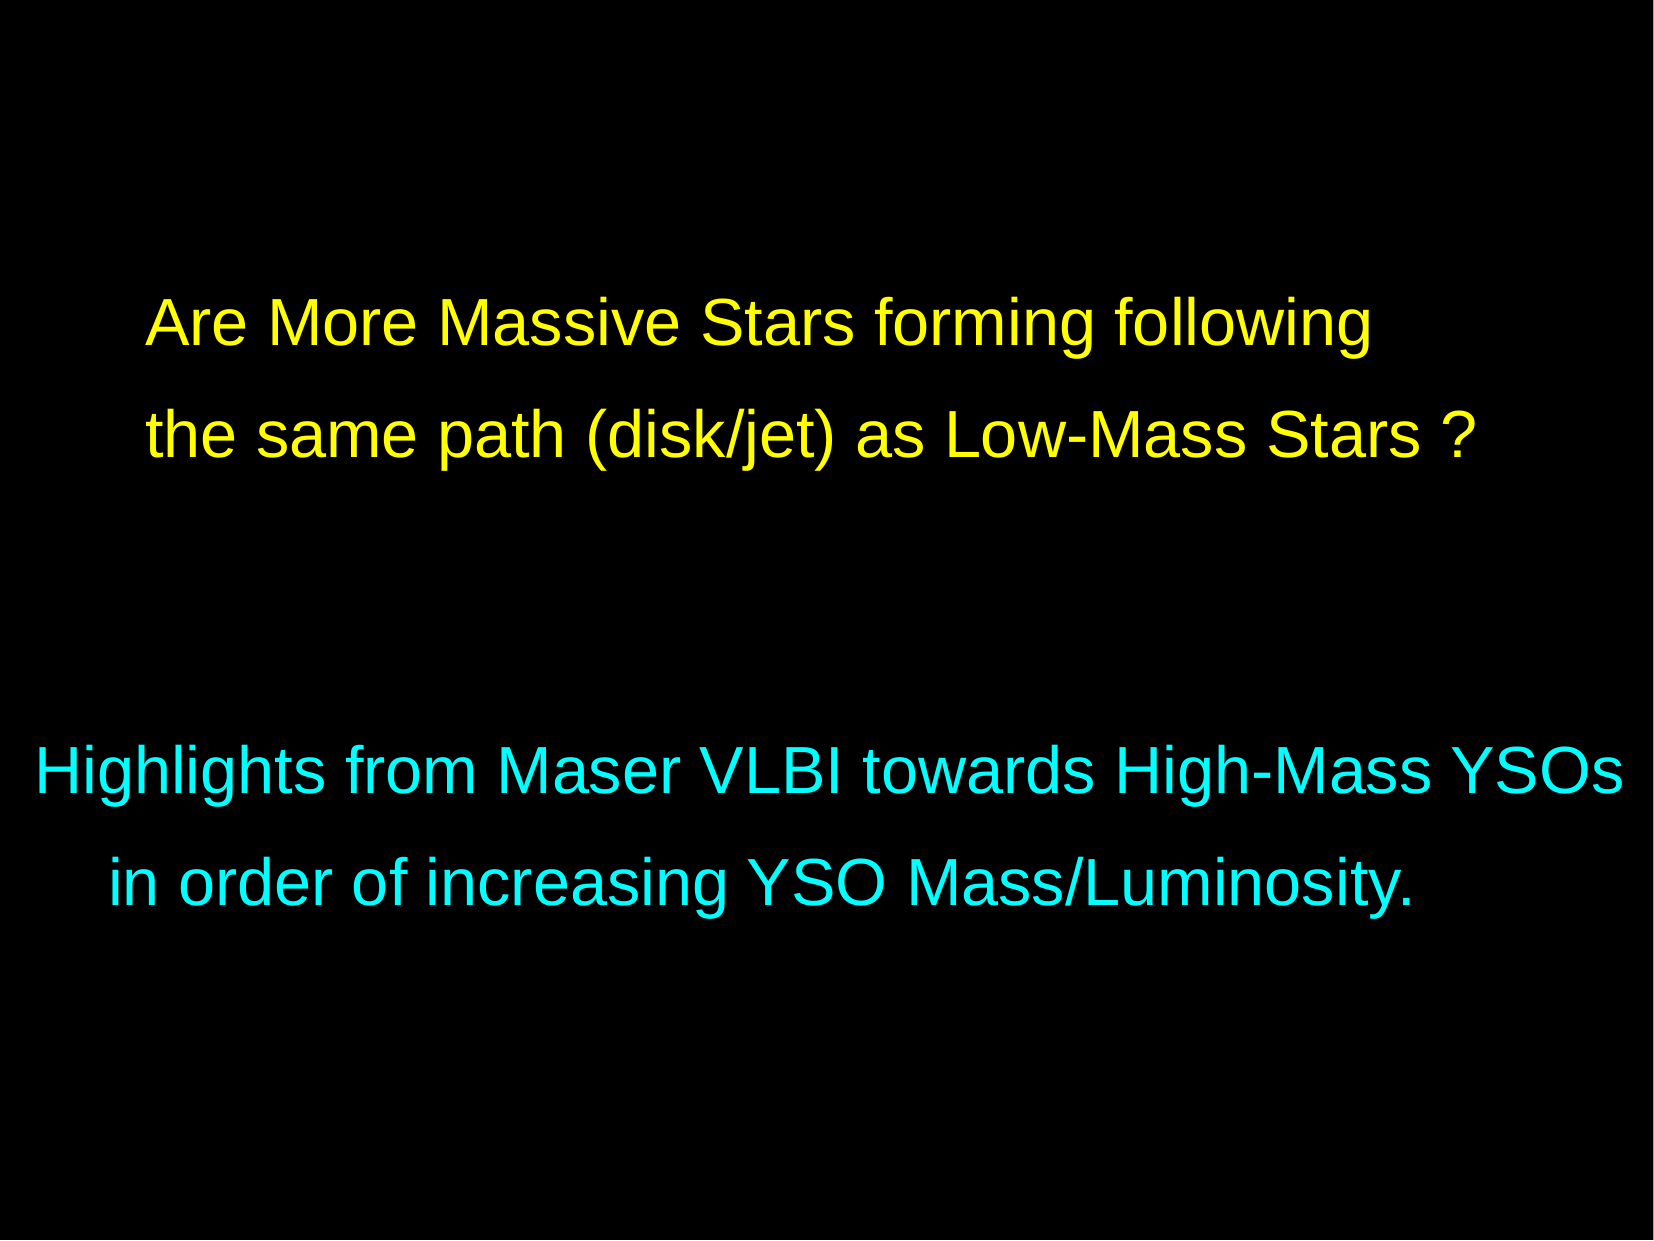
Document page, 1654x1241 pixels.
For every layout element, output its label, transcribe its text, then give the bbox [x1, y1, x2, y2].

text_box Are More Massive Stars forming following the same path (disk/jet) as Low-Mass Stars ? Highlights from Maser VLBI towards High-Mass YSOs in order of increasing YSO Mass/Luminosity. [19, 239, 1646, 891]
